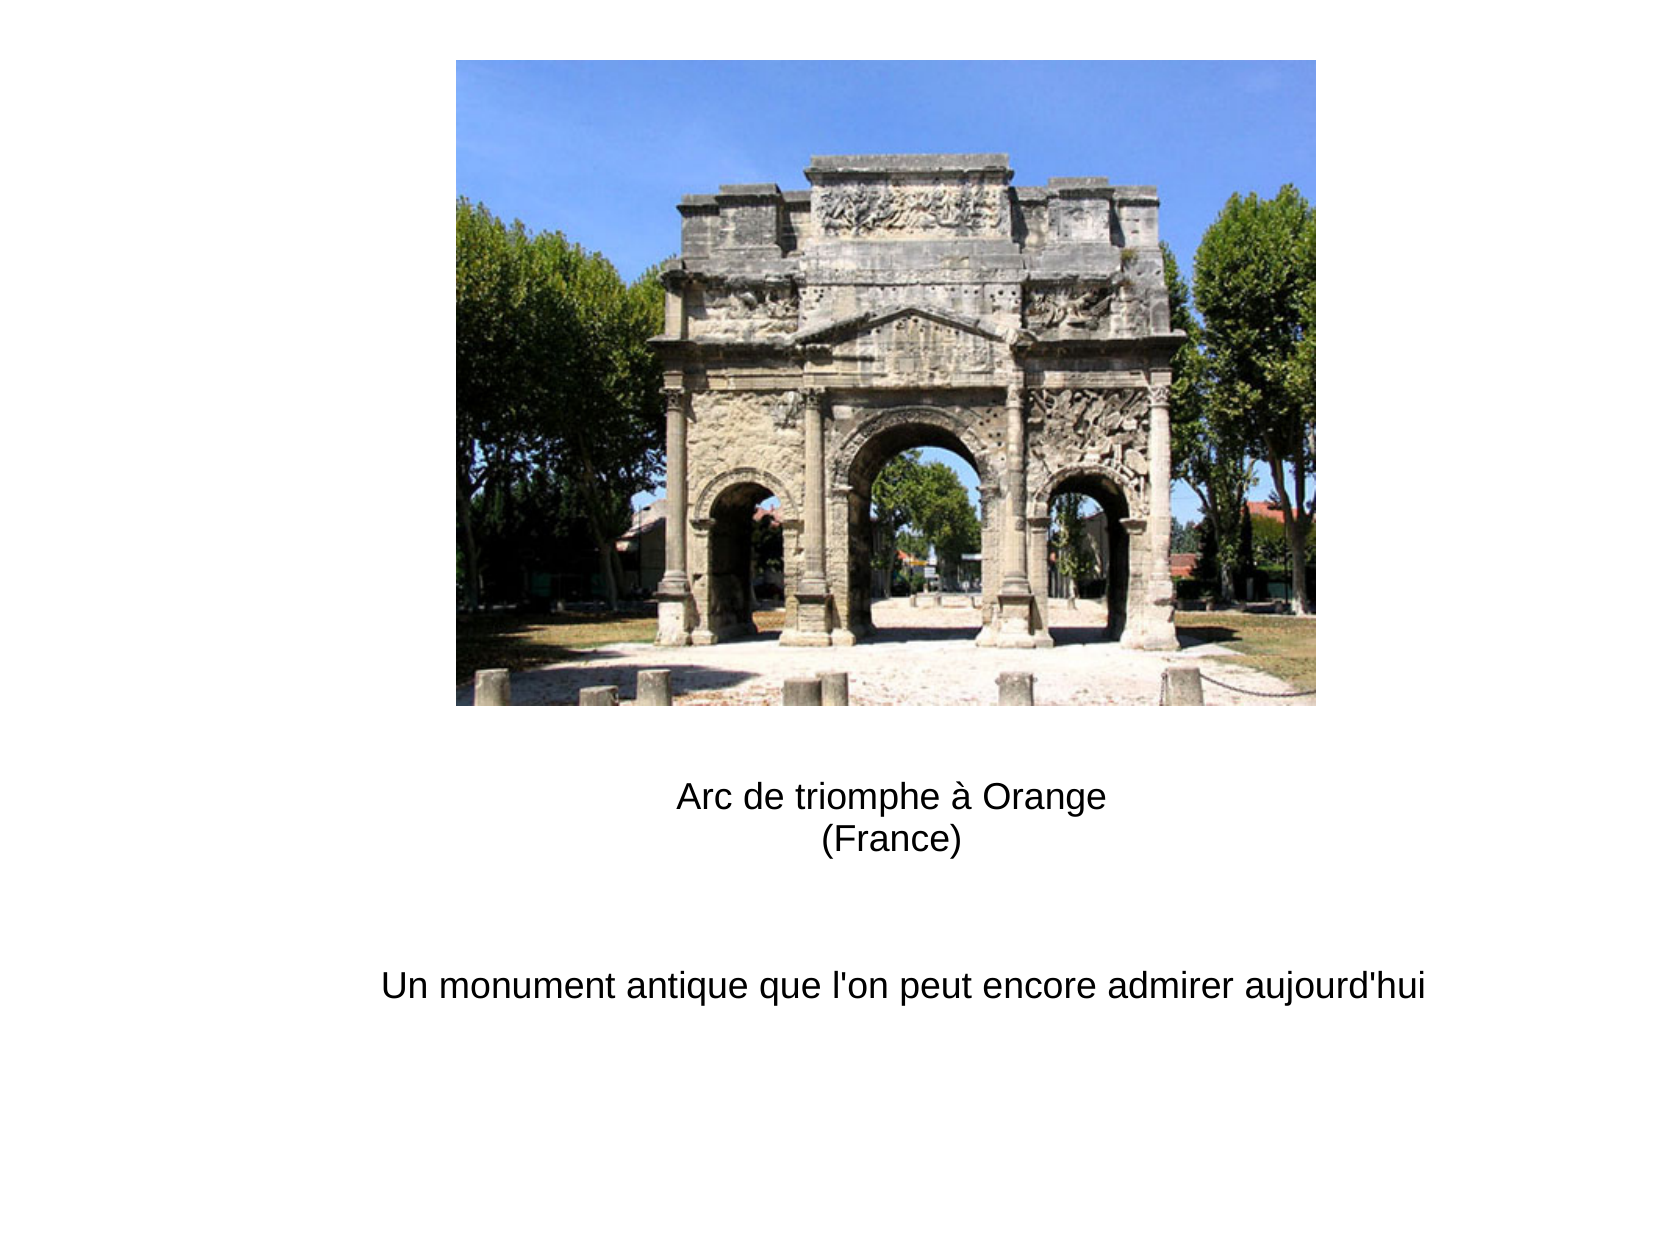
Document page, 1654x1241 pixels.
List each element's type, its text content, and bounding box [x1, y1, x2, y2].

text_box Arc de triomphe à Orange (France) [590, 767, 1193, 867]
picture [456, 60, 1316, 706]
text_box Un monument antique que l'on peut encore admirer aujourd'hui [366, 956, 1453, 1014]
